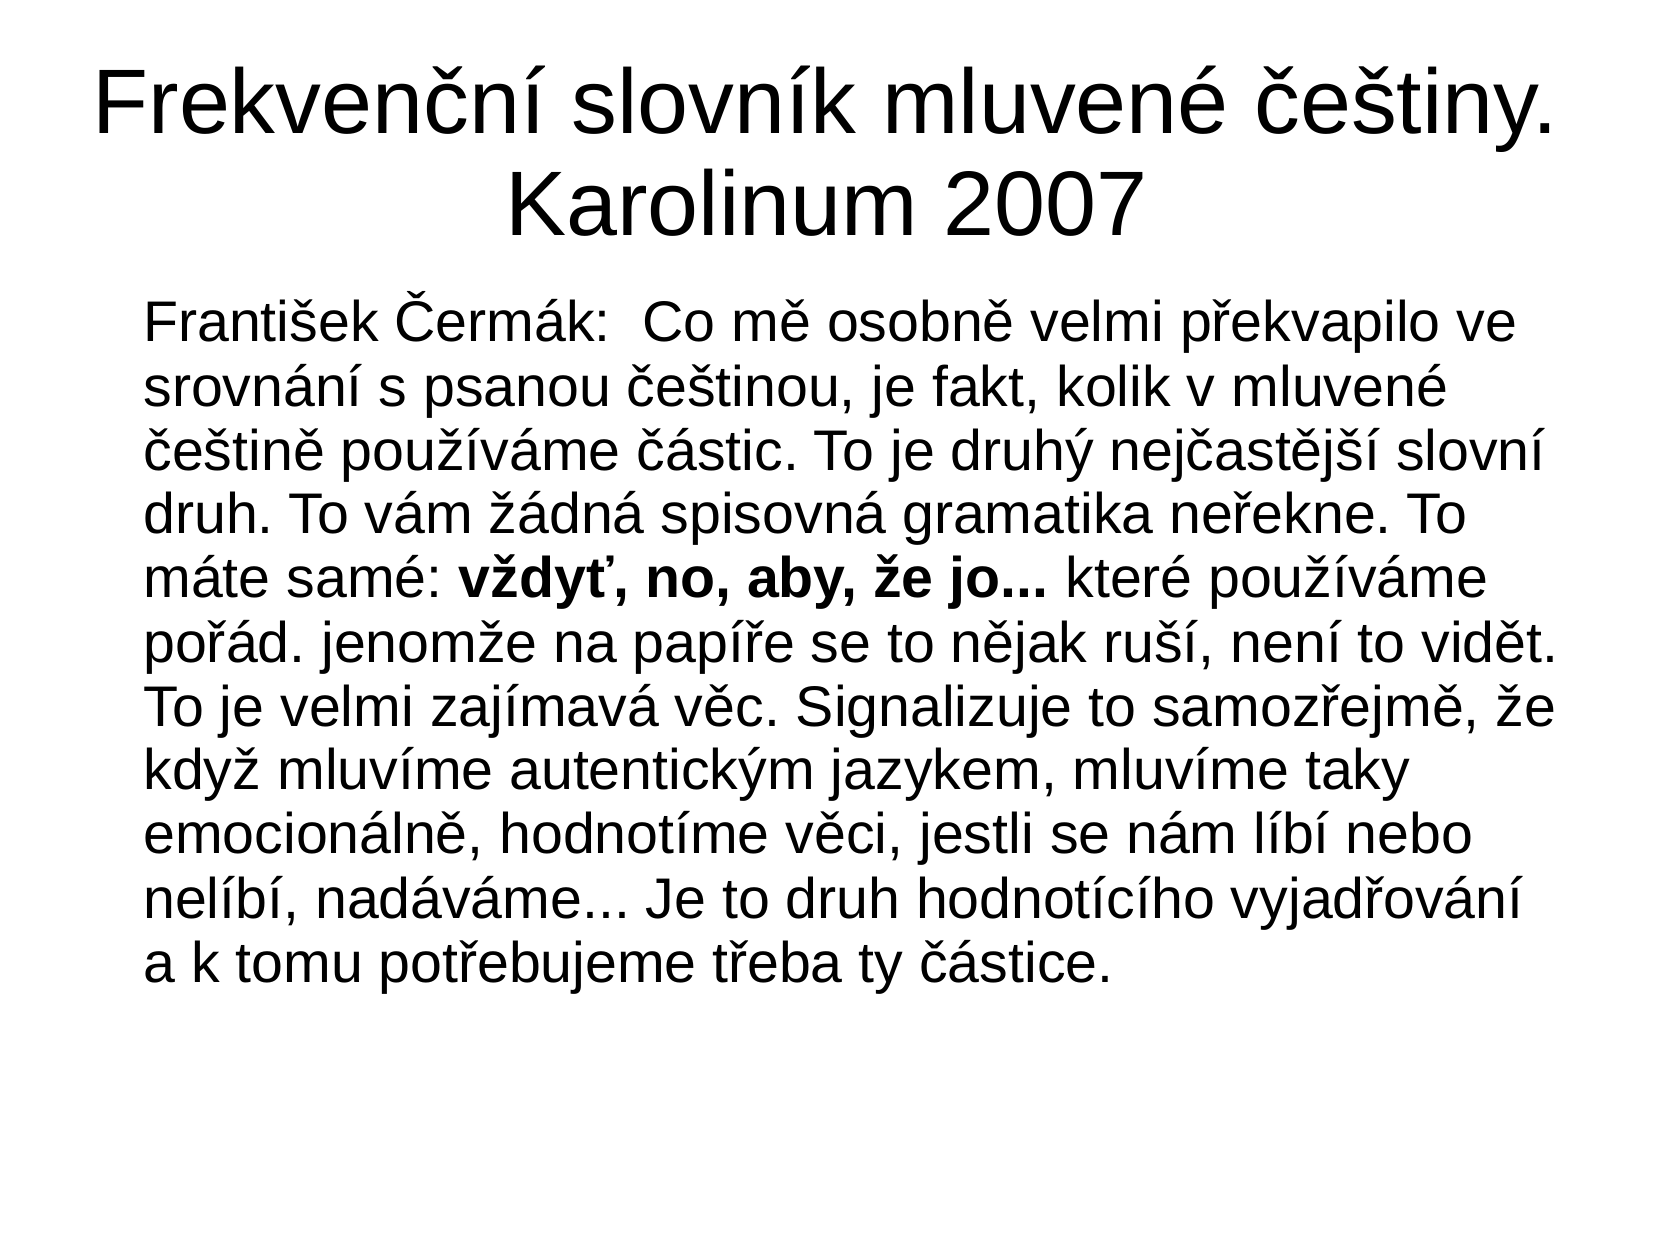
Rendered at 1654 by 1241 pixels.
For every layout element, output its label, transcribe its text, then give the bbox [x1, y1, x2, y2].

title Frekvenční slovník mluvené češtiny. Karolinum 2007 [82, 49, 1571, 257]
list František Čermák: Co mě osobně velmi překvapilo ve srovnání s psanou češtinou, je fakt, kolik v mluvené češtině používáme částic. To je druhý nejčastější slovní druh. To vám žádná spisovná gramatika neřekne. To máte samé: vždyť, no, aby, že jo... které používáme pořád. jenomže na papíře se to nějak ruší, není to vidět. To je velmi zajímavá věc. Signalizuje to samozřejmě, že když mluvíme autentickým jazykem, mluvíme taky emocionálně, hodnotíme věci, jestli se nám líbí nebo nelíbí, nadáváme... Je to druh hodnotícího vyjadřování a k tomu potřebujeme třeba ty částice. [82, 290, 1571, 1010]
